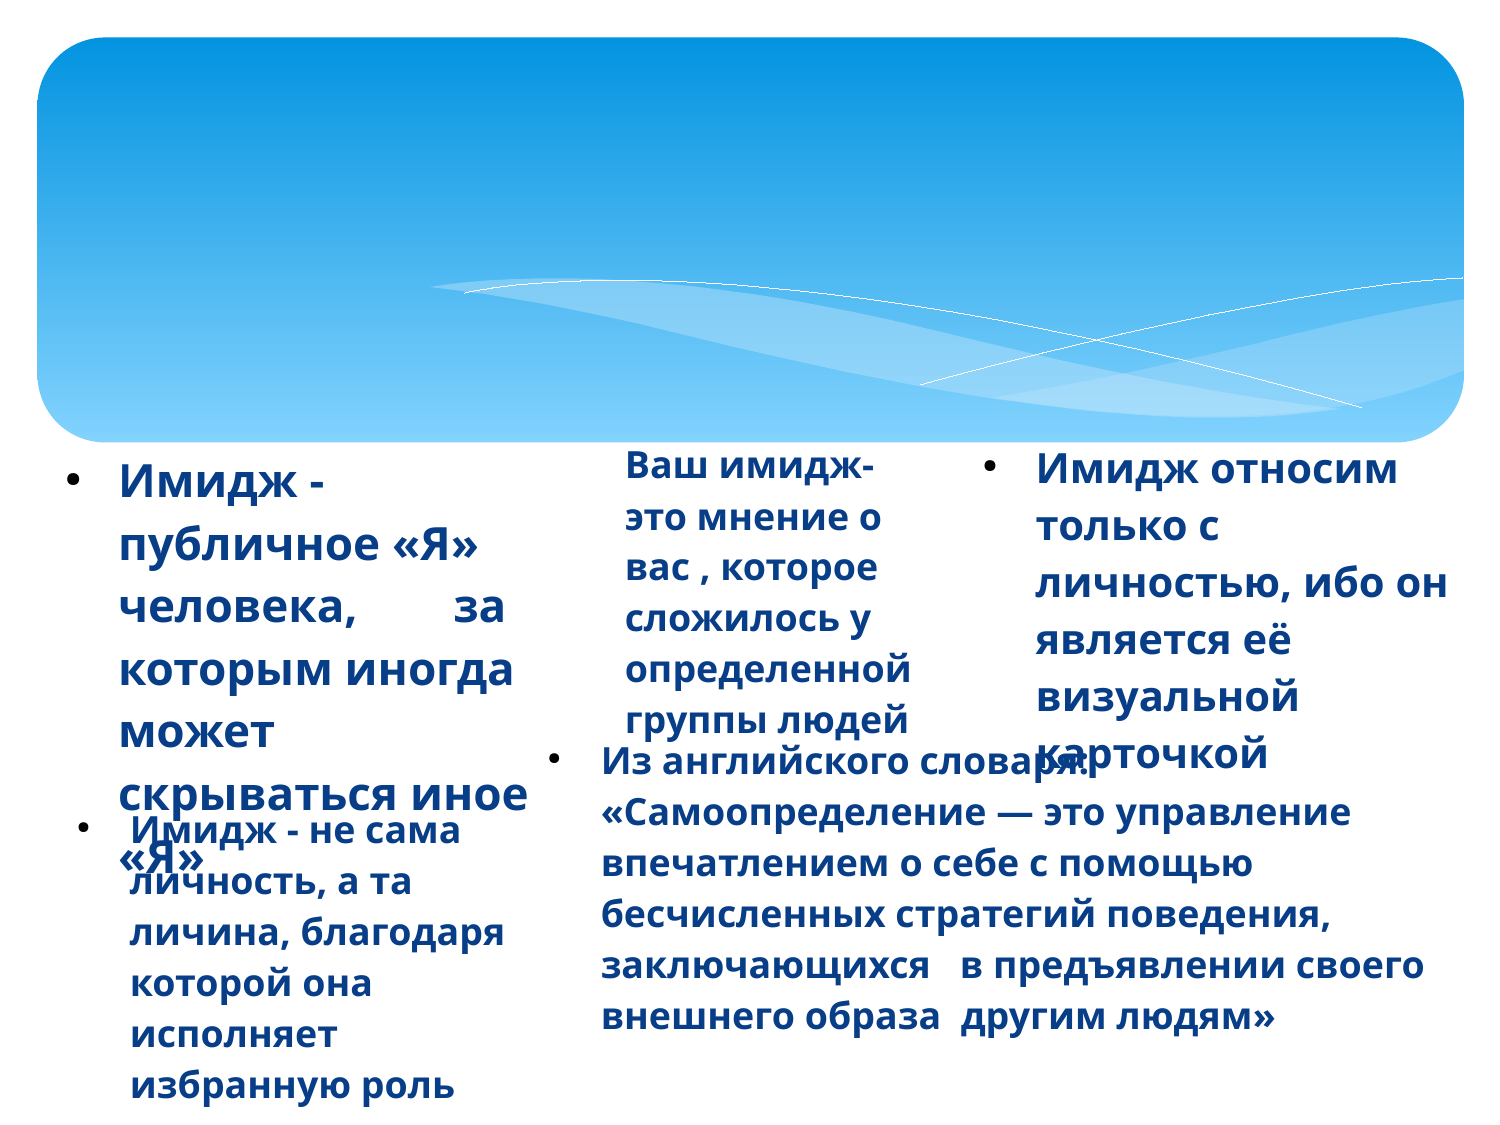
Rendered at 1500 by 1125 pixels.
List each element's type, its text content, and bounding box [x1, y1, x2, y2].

list Имидж - не сама личность, а та личина, благодаря которой она исполняет избранную роль [59, 803, 535, 1111]
list Ваш имидж- это мнение о вас , которое сложилось у определенной группы людей [553, 438, 946, 714]
list Имидж - публичное «Я» человека, за которым иногда может скрываться иное «Я» [47, 448, 535, 728]
list Имидж относим только с личностью, ибо он является её визуальной карточкой [964, 438, 1465, 709]
list Из английского словаря: «Самоопределение — это управление впечатлением о себе с помощью бесчисленных стратегий поведения, заключающихся в предъявлении своего внешнего образа другим людям» [530, 734, 1441, 1005]
